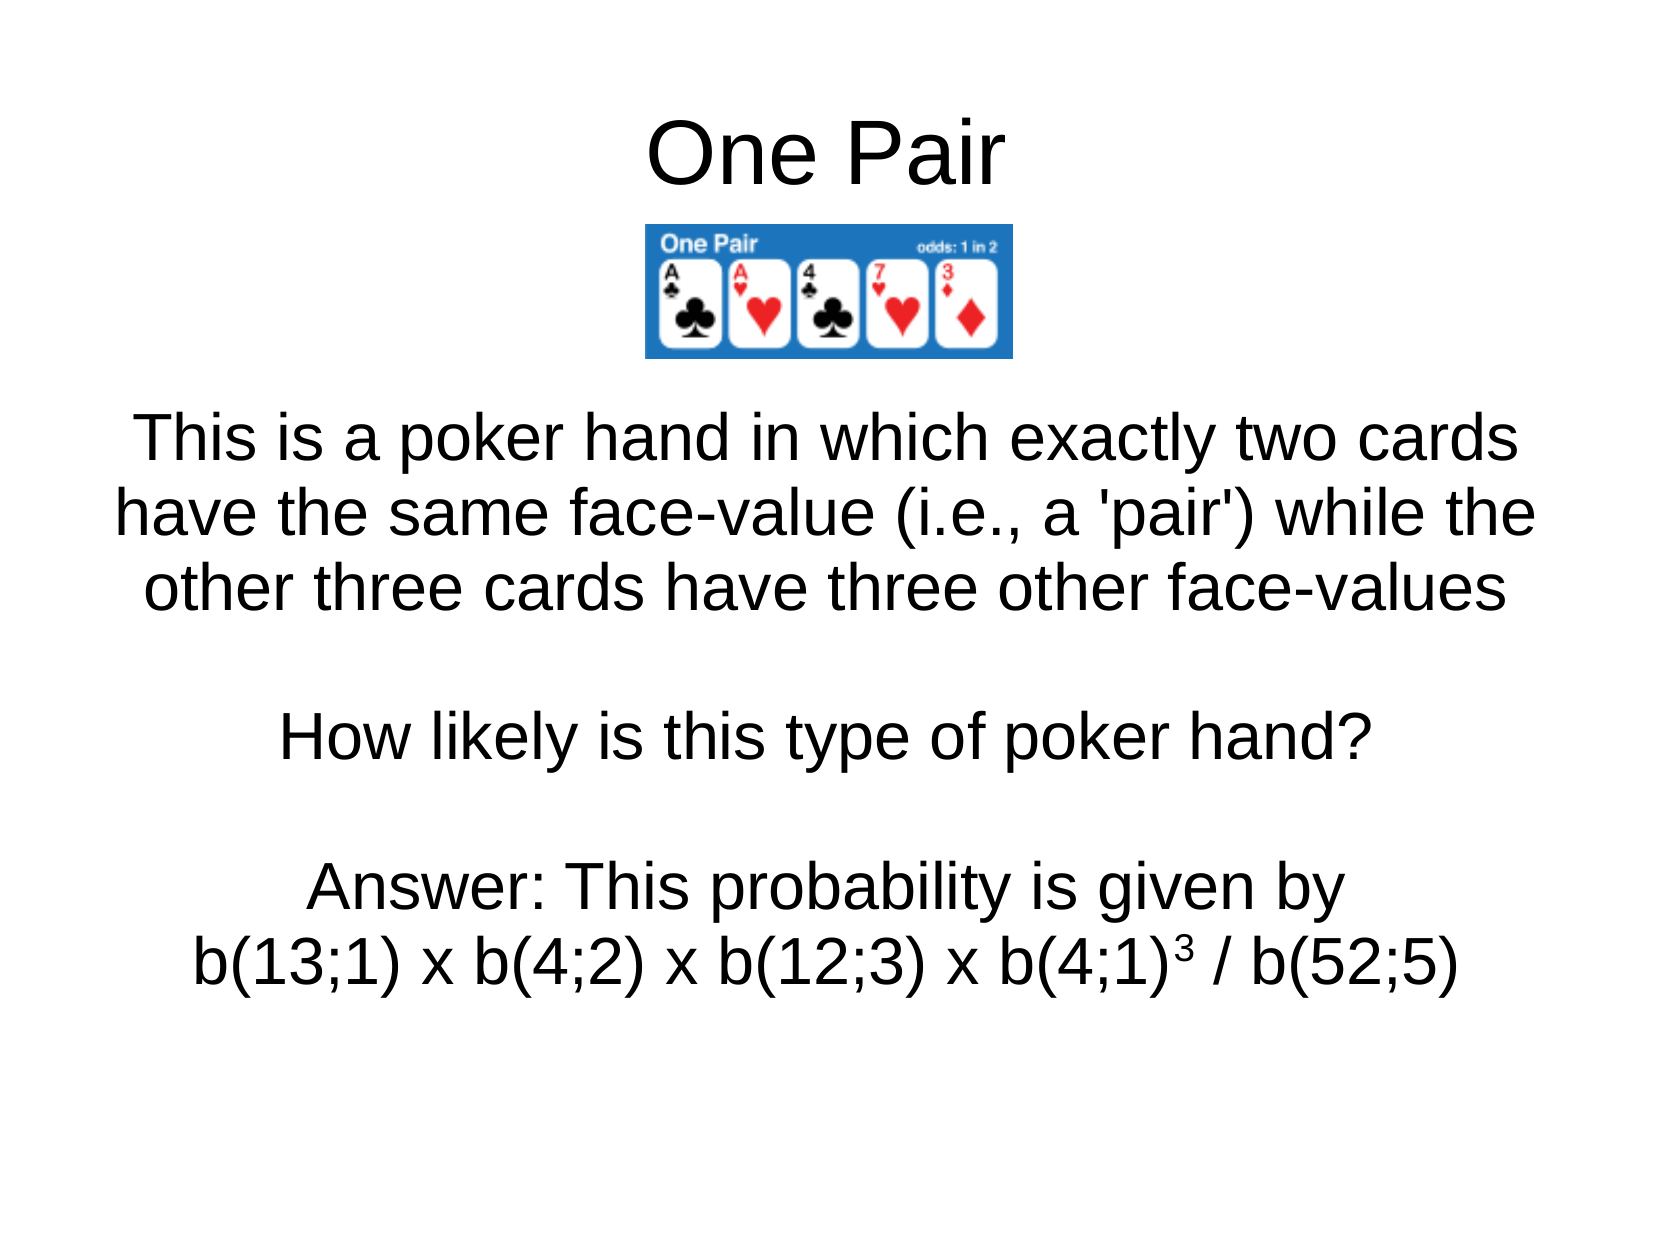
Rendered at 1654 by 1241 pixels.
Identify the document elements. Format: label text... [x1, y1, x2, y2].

title One Pair [82, 56, 1571, 249]
subtitle This is a poker hand in which exactly two cards have the same face-value (i.e., a 'pair') while the other three cards have three other face-values How likely is this type of poker hand? Answer: This probability is given by b(13;1) x b(4;2) x b(12;3) x b(4;1)3 / b(52;5) [82, 249, 1571, 1150]
picture [645, 224, 1013, 359]
